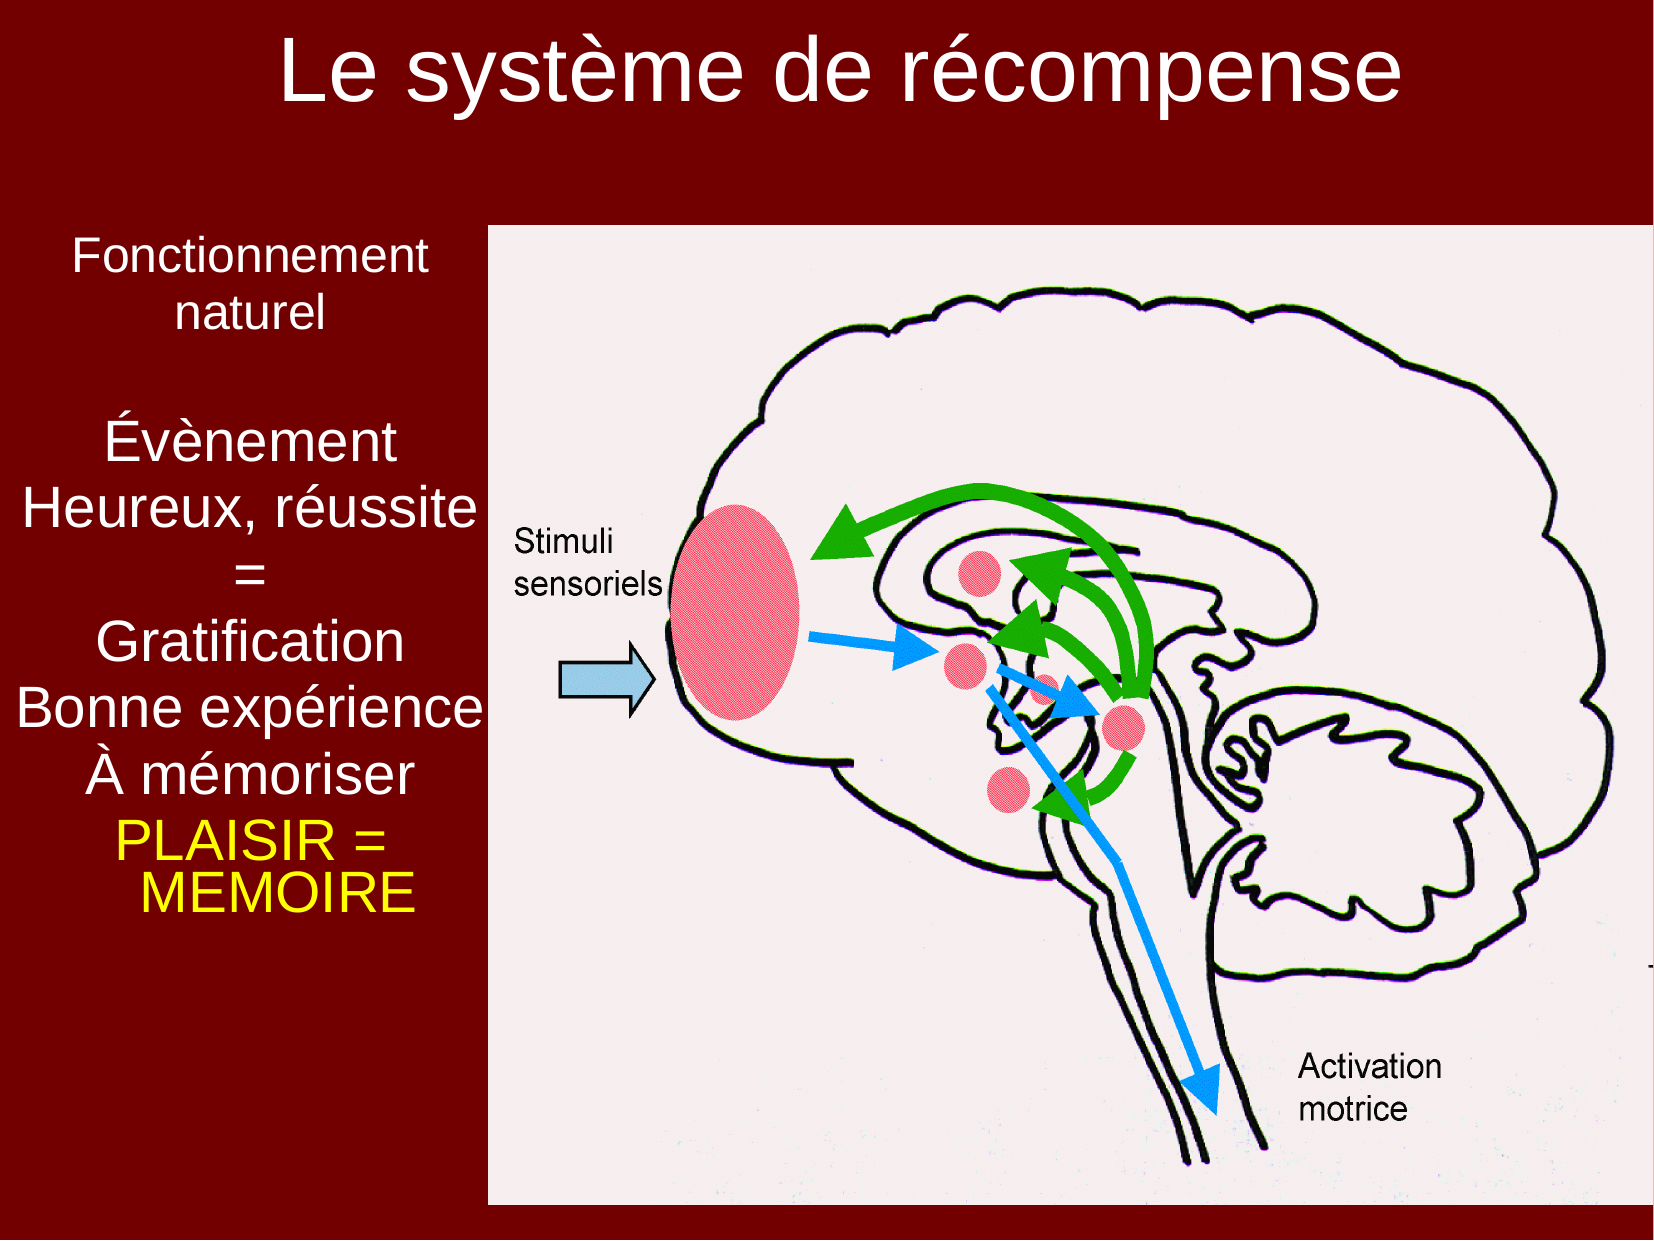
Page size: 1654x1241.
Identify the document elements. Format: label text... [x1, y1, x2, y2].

picture [488, 225, 1654, 1205]
list Fonctionnement naturel Évènement Heureux, réussite = Gratification Bonne expérience À mémoriser PLAISIR = MEMOIRE [0, 229, 488, 1180]
title Le système de récompense [97, 0, 1586, 187]
